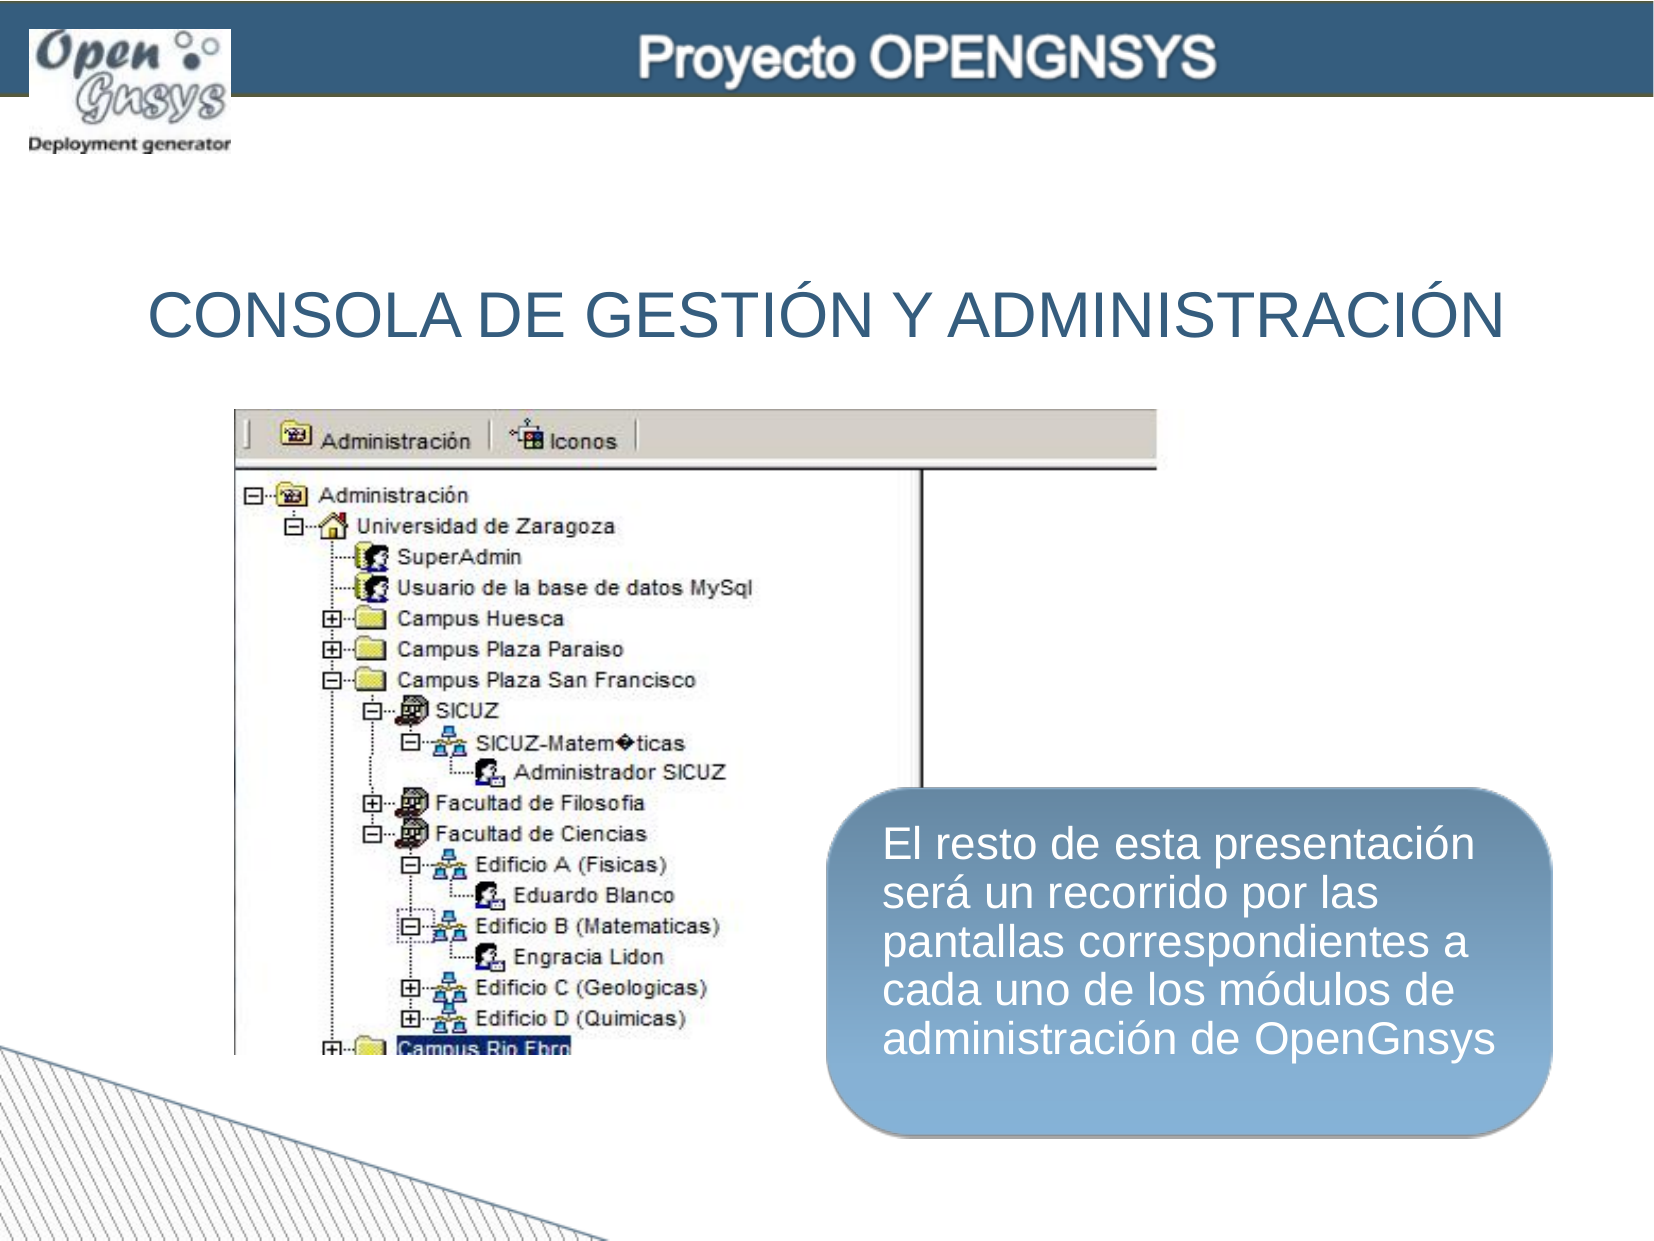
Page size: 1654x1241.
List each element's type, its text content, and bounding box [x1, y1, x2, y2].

text_box CONSOLA DE GESTIÓN Y ADMINISTRACIÓN [7, 282, 1647, 352]
picture [0, 0, 1654, 1241]
text_box El resto de esta presentación será un recorrido por las pantallas correspondientes a cada uno de los módulos de administración de OpenGnsys [882, 820, 1520, 1065]
